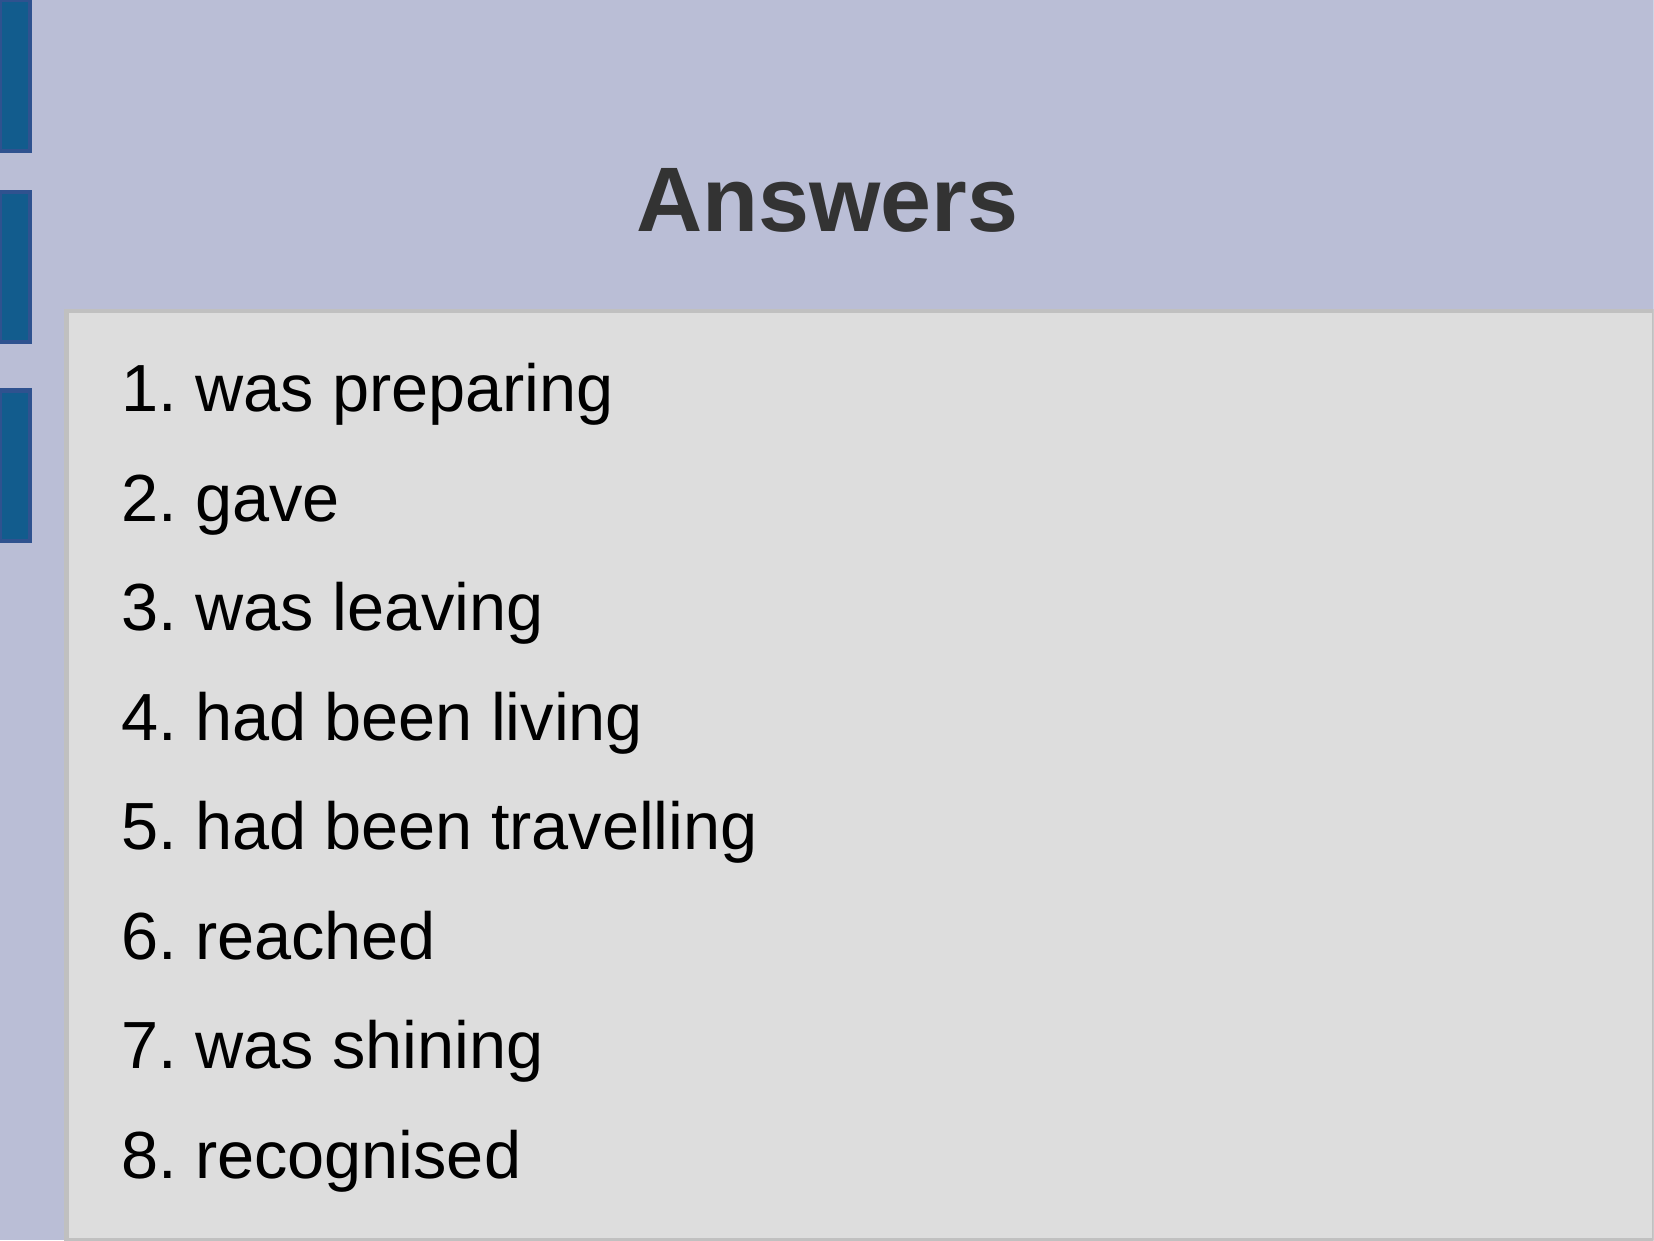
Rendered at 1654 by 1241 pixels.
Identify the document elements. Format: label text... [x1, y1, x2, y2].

list 1. was preparing 2. gave 3. was leaving 4. had been living 5. had been travelling 6. reached 7. was shining 8. recognised [121, 344, 1534, 1241]
title Answers [121, 91, 1534, 299]
